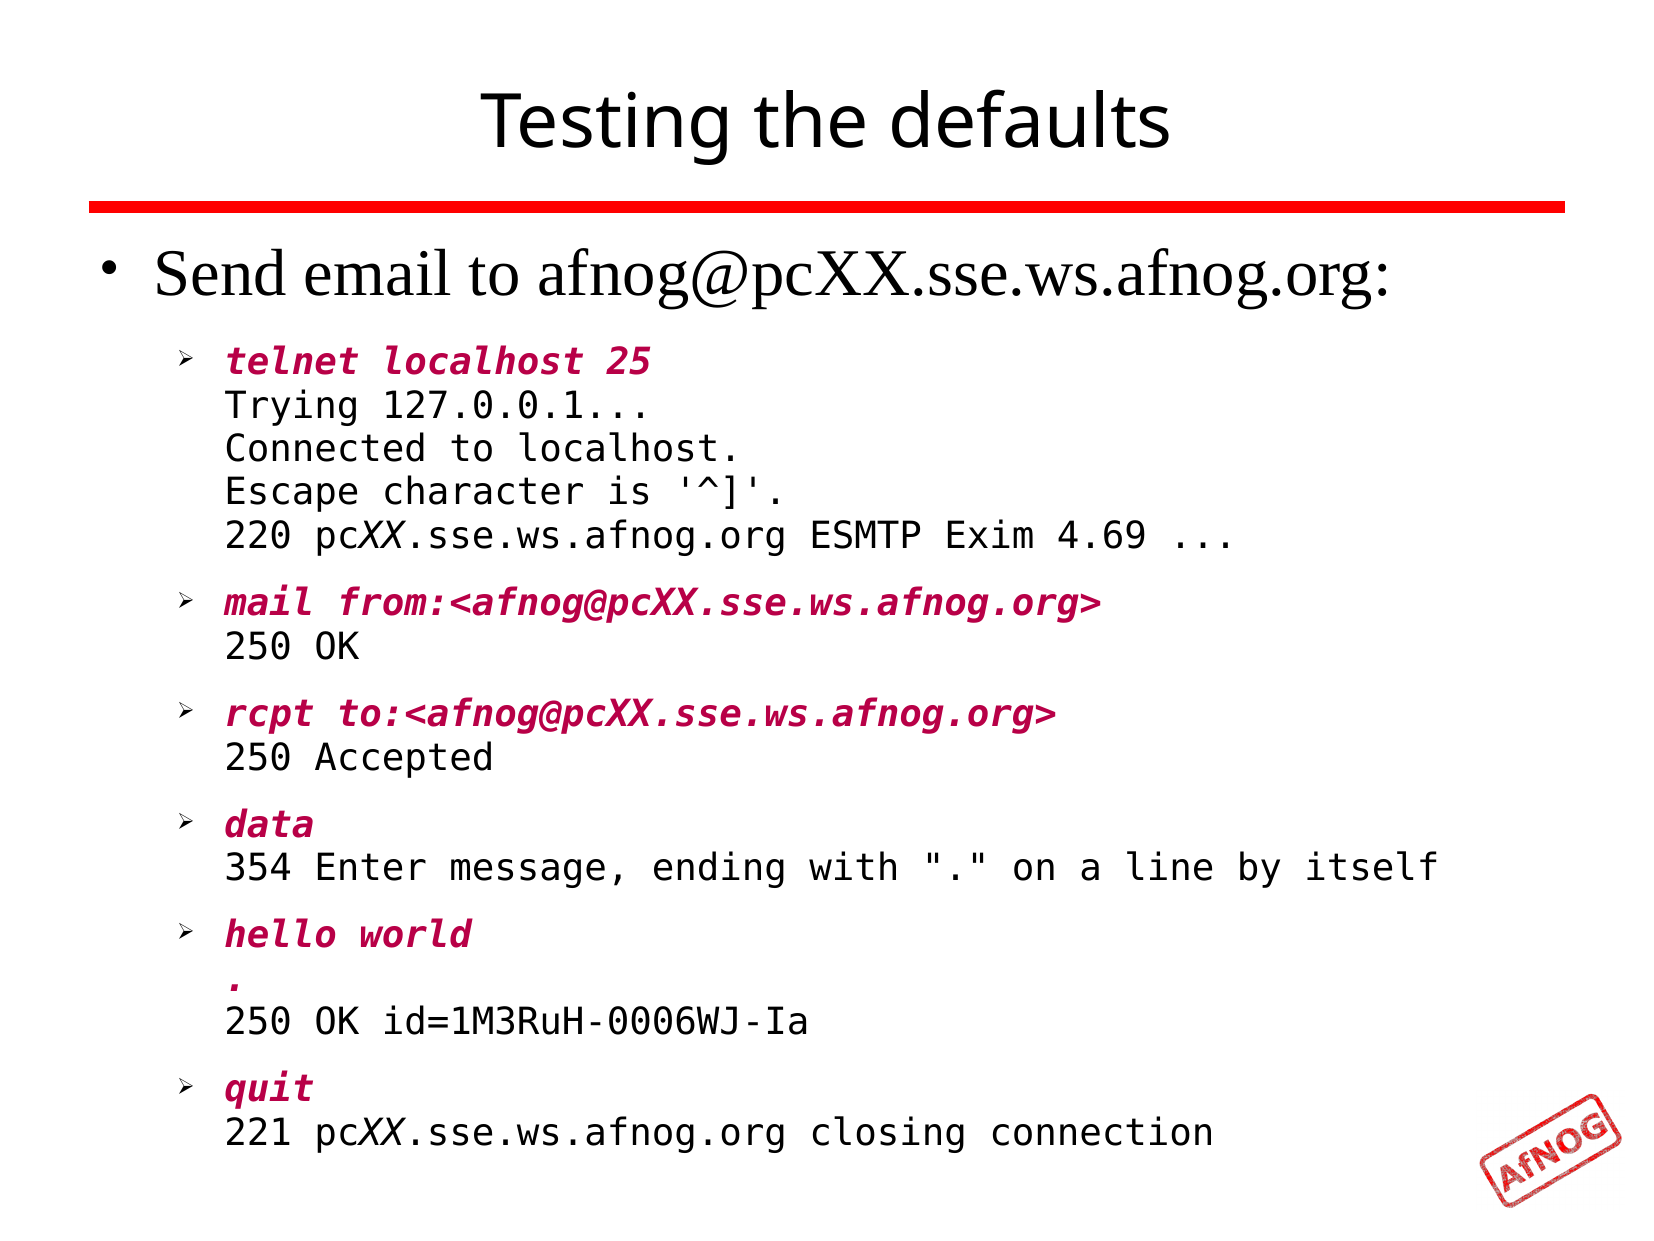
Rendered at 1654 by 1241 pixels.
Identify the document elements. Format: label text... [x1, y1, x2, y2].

picture [1476, 1090, 1625, 1211]
title Testing the defaults [88, 29, 1565, 207]
list Send email to afnog@pcXX.sse.ws.afnog.org: telnet localhost 25 Trying 127.0.0.1... Connected to localhost. Escape character is '^]'. 220 pcXX.sse.ws.afnog.org ESMTP Exim 4.69 ... mail from:<afnog@pcXX.sse.ws.afnog.org> 250 OK rcpt to:<afnog@pcXX.sse.ws.afnog.org> 250 Accepted data 354 Enter message, ending with "." on a line by itself hello world . 250 OK id=1M3RuH-0006WJ-Ia quit 221 pcXX.sse.ws.afnog.org closing connection [82, 236, 1571, 1155]
